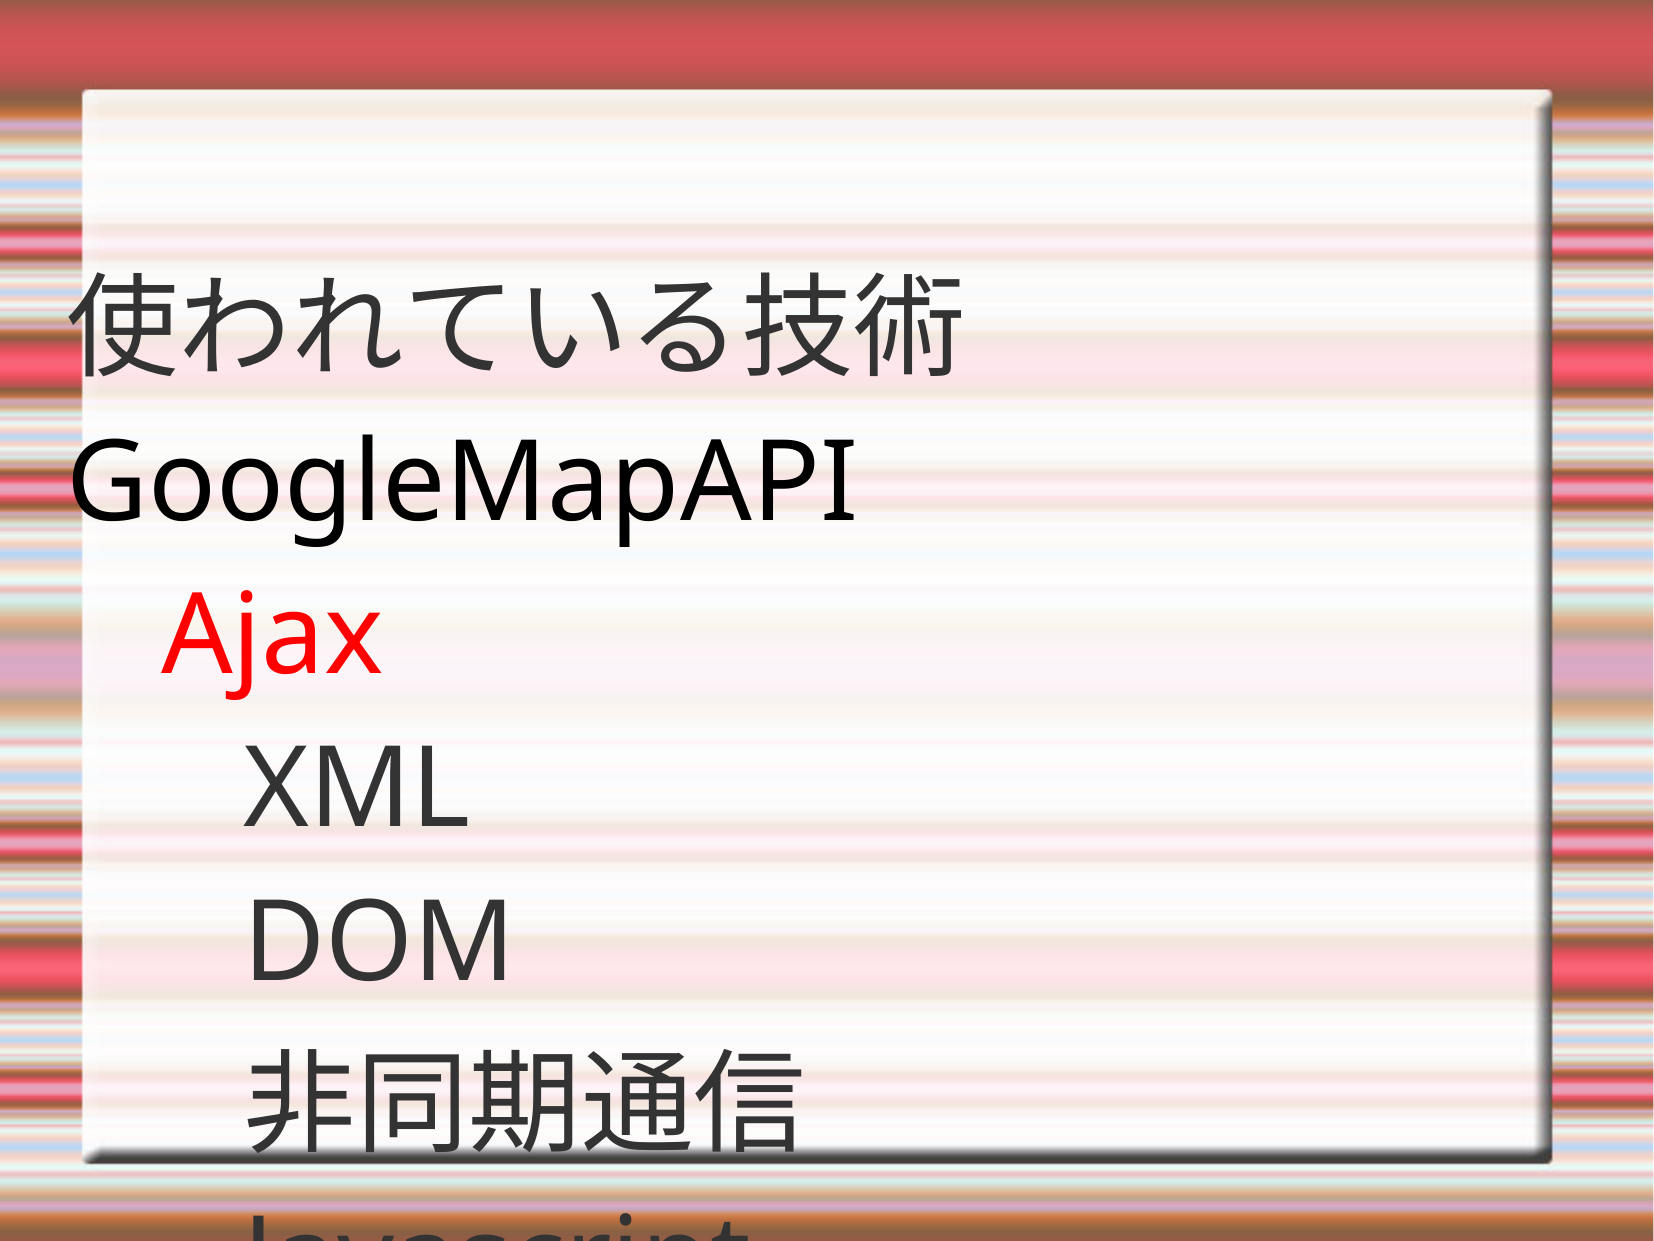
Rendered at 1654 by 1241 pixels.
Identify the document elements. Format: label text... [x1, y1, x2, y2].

list 使われている技術 GoogleMapAPI Ajax XML DOM 非同期通信 Javascript [66, 237, 1555, 1106]
picture [0, 0, 1654, 1241]
